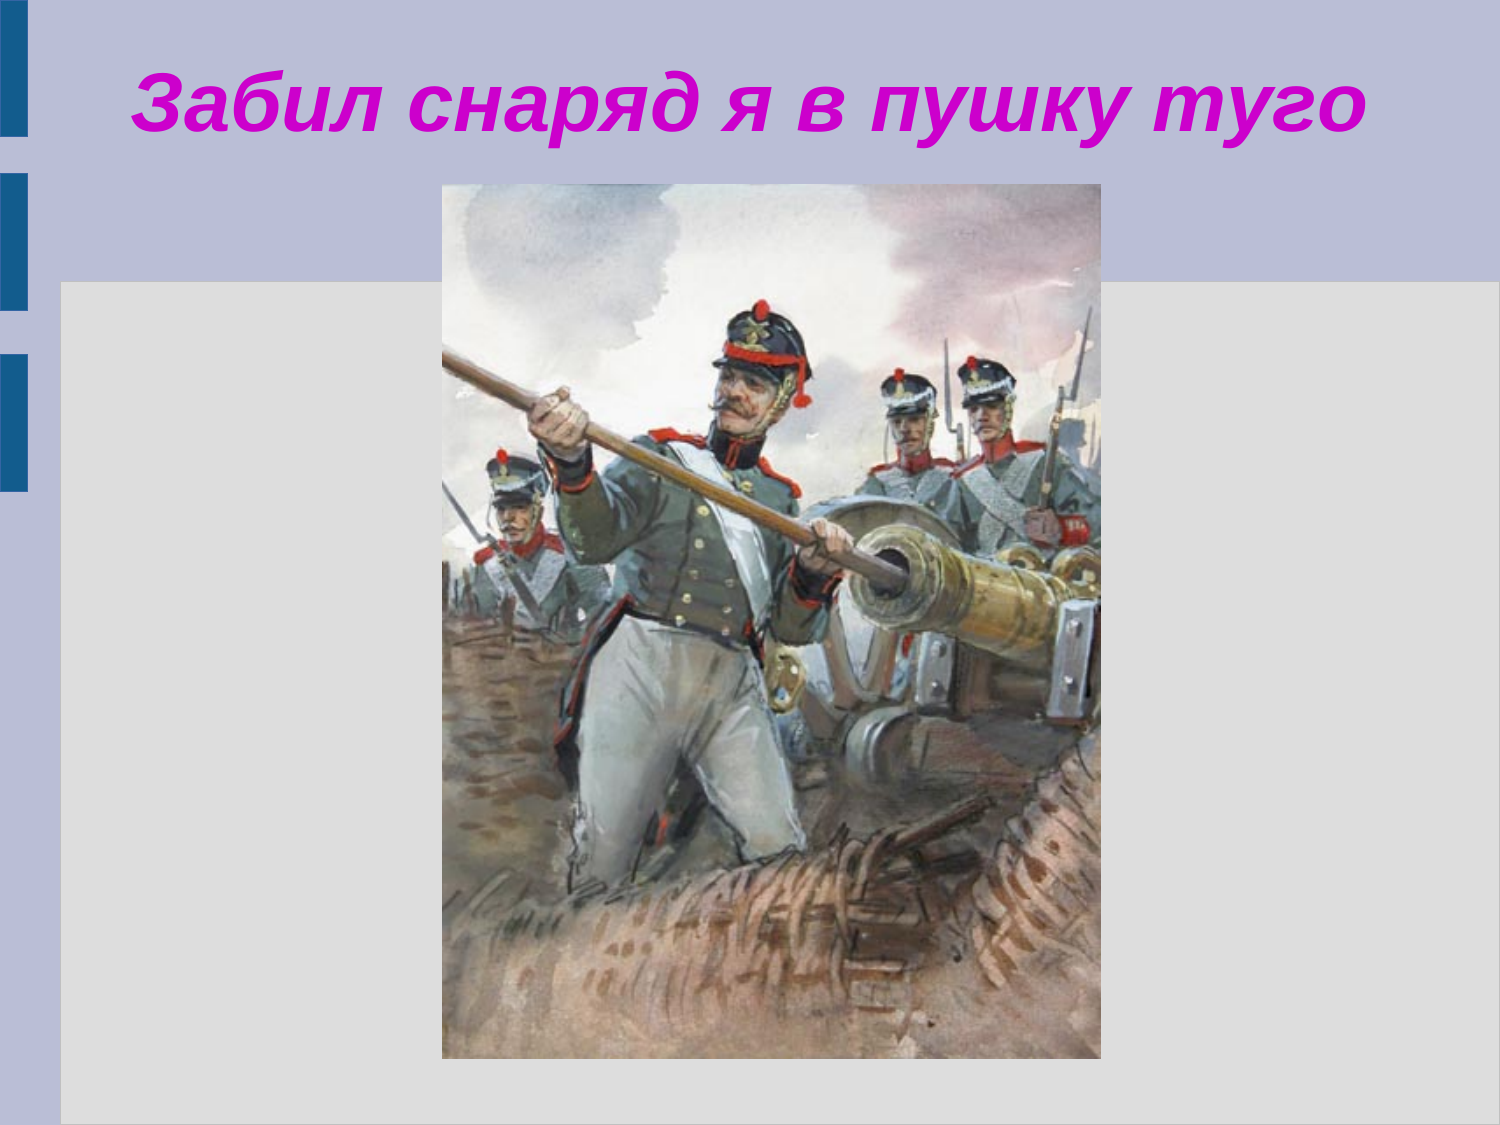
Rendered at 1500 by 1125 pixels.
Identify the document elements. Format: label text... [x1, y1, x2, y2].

title Забил снаряд я в пушку туго [75, 45, 1426, 161]
picture [442, 184, 1101, 1059]
